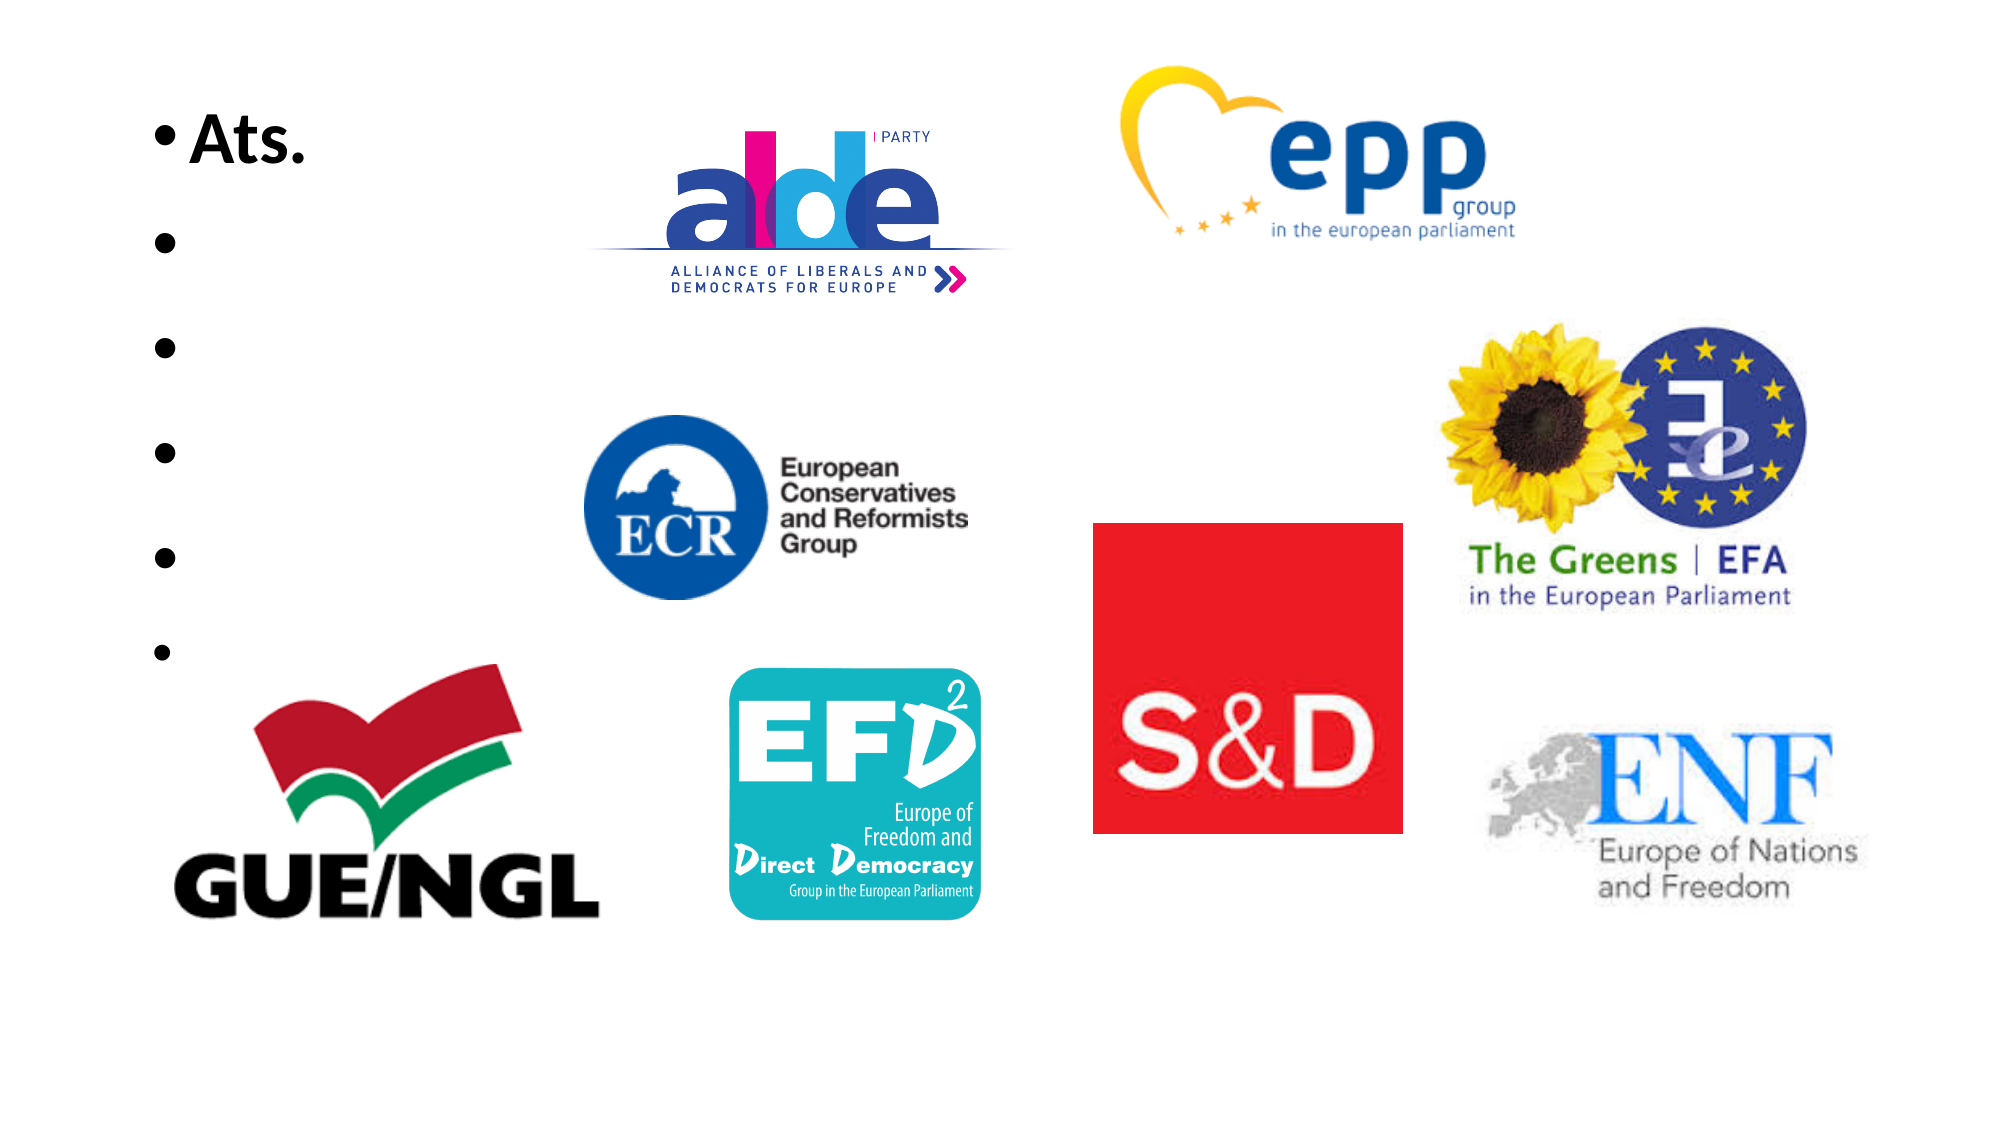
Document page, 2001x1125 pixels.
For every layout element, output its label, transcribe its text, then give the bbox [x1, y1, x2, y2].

picture [1093, 523, 1403, 834]
list Ats. [137, 91, 988, 1014]
picture [1434, 318, 1820, 627]
picture [706, 645, 1008, 947]
picture [174, 664, 602, 921]
picture [1467, 706, 1906, 921]
picture [584, 415, 968, 600]
picture [562, 45, 1034, 379]
picture [1077, 34, 1559, 273]
